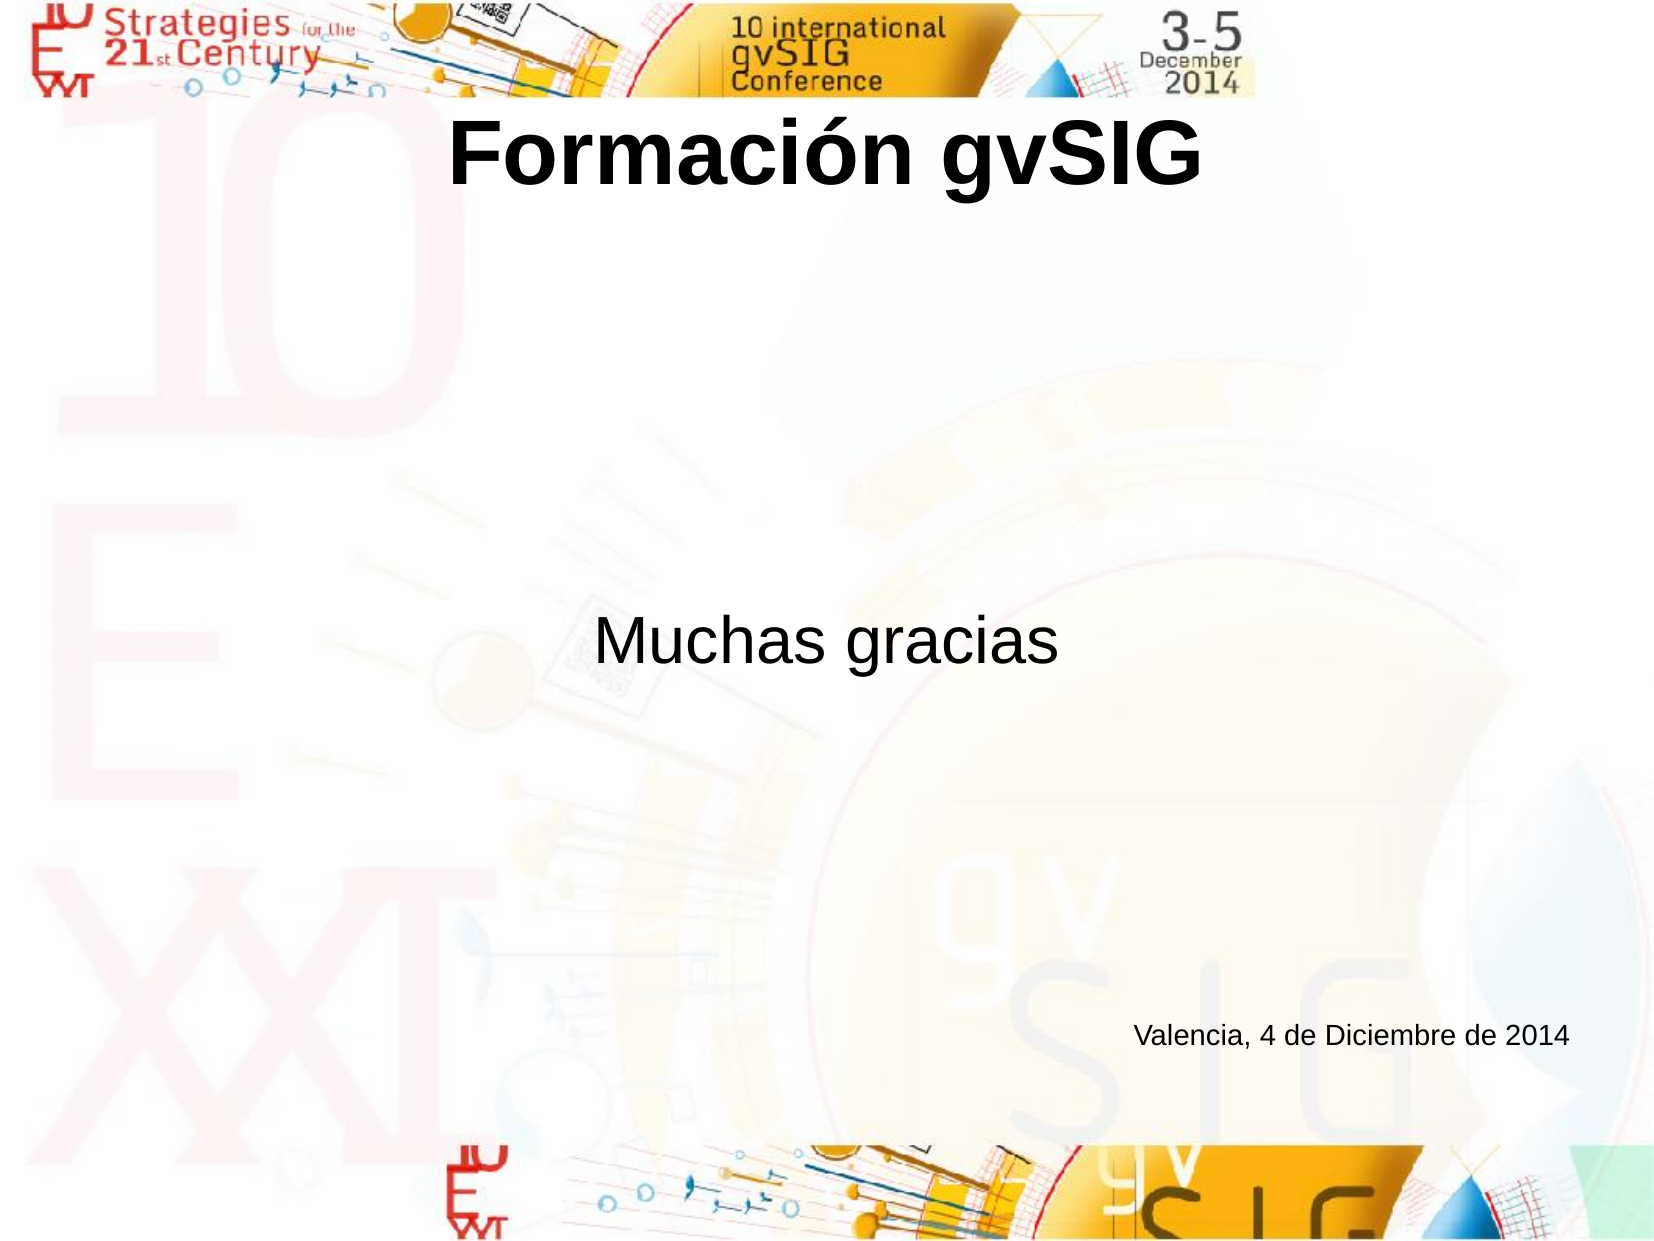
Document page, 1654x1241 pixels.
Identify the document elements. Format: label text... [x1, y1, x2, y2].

picture [0, 0, 1654, 1241]
list Muchas gracias Valencia, 4 de Diciembre de 2014 [82, 290, 1571, 1052]
title Formación gvSIG [82, 49, 1571, 257]
